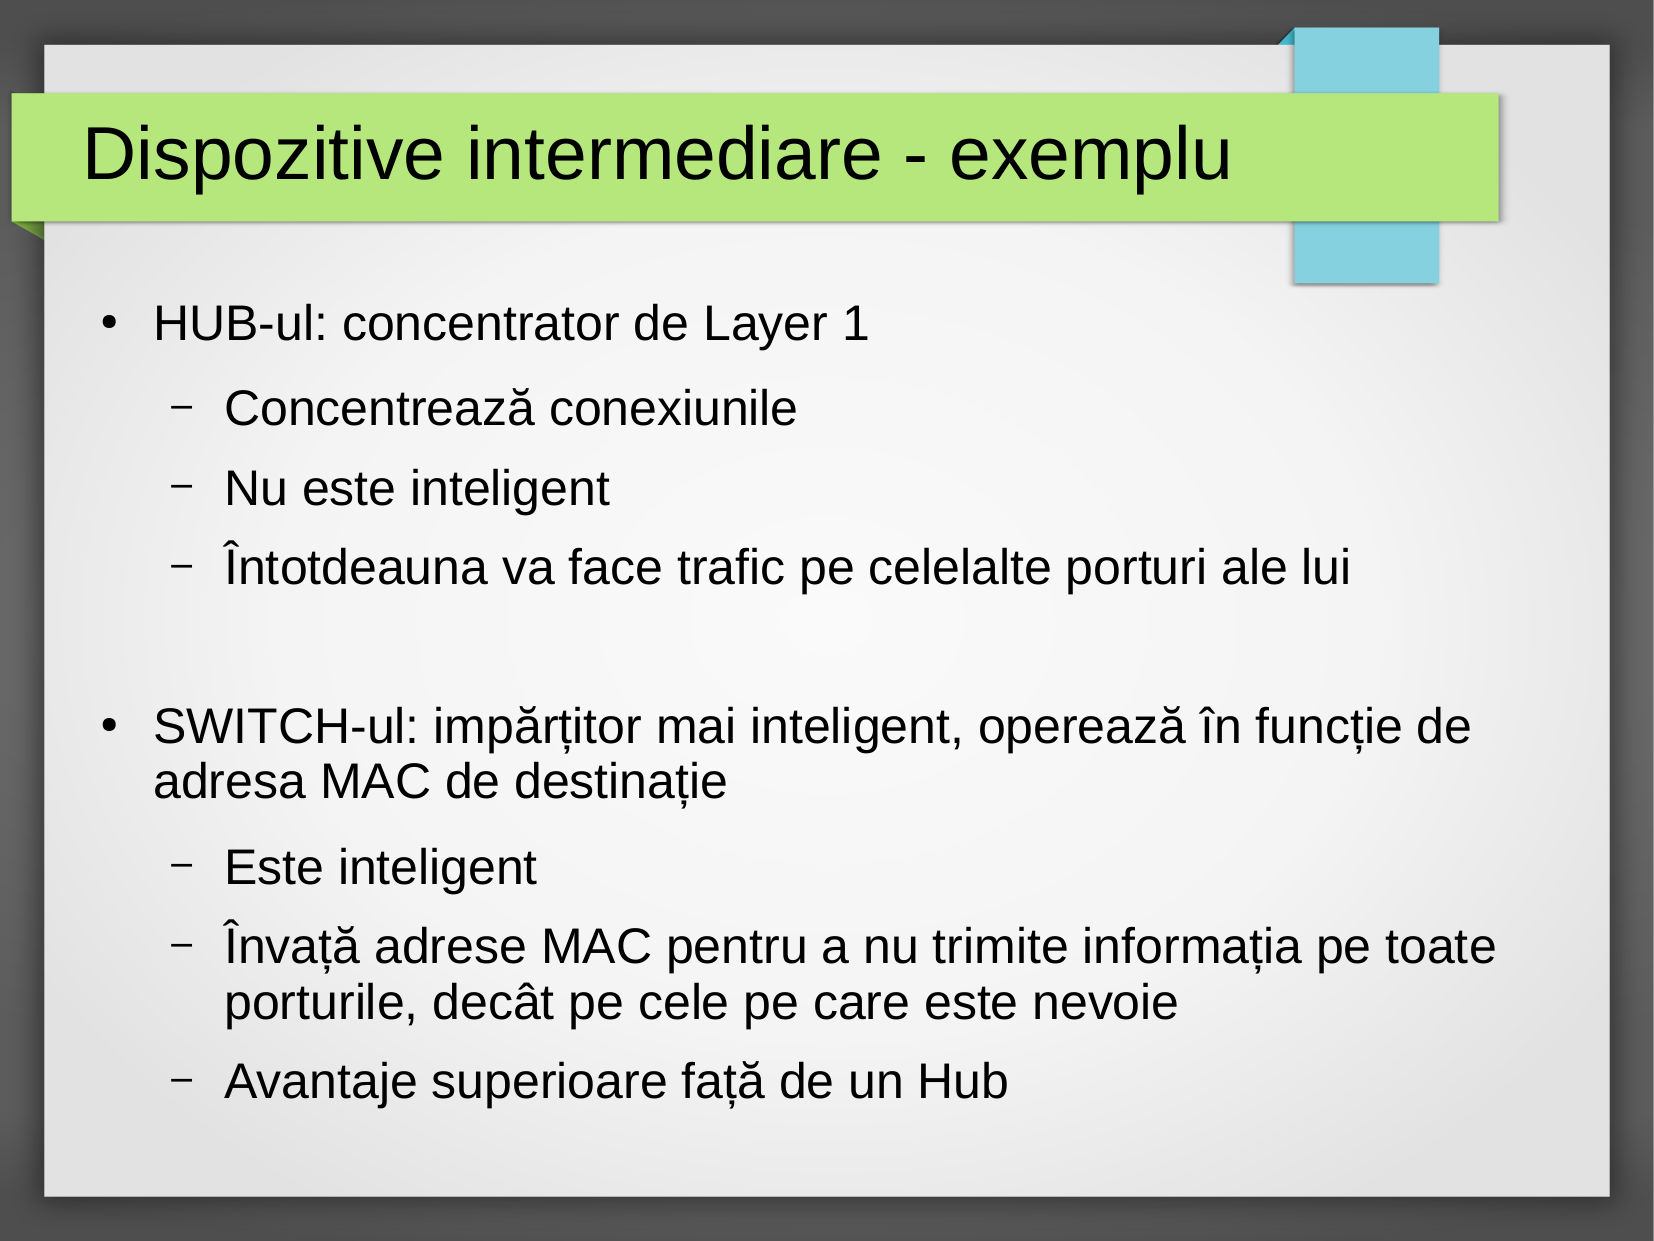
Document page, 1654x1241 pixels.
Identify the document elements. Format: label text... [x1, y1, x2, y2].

picture [0, 0, 1654, 1241]
title Dispozitive intermediare - exemplu [82, 94, 1264, 213]
list HUB-ul: concentrator de Layer 1 Concentrează conexiunile Nu este inteligent Întotdeauna va face trafic pe celelalte porturi ale lui SWITCH-ul: impărțitor mai inteligent, operează în funcție de adresa MAC de destinație Este inteligent Învață adrese MAC pentru a nu trimite informația pe toate porturile, decât pe cele pe care este nevoie Avantaje superioare față de un Hub [82, 295, 1571, 1182]
